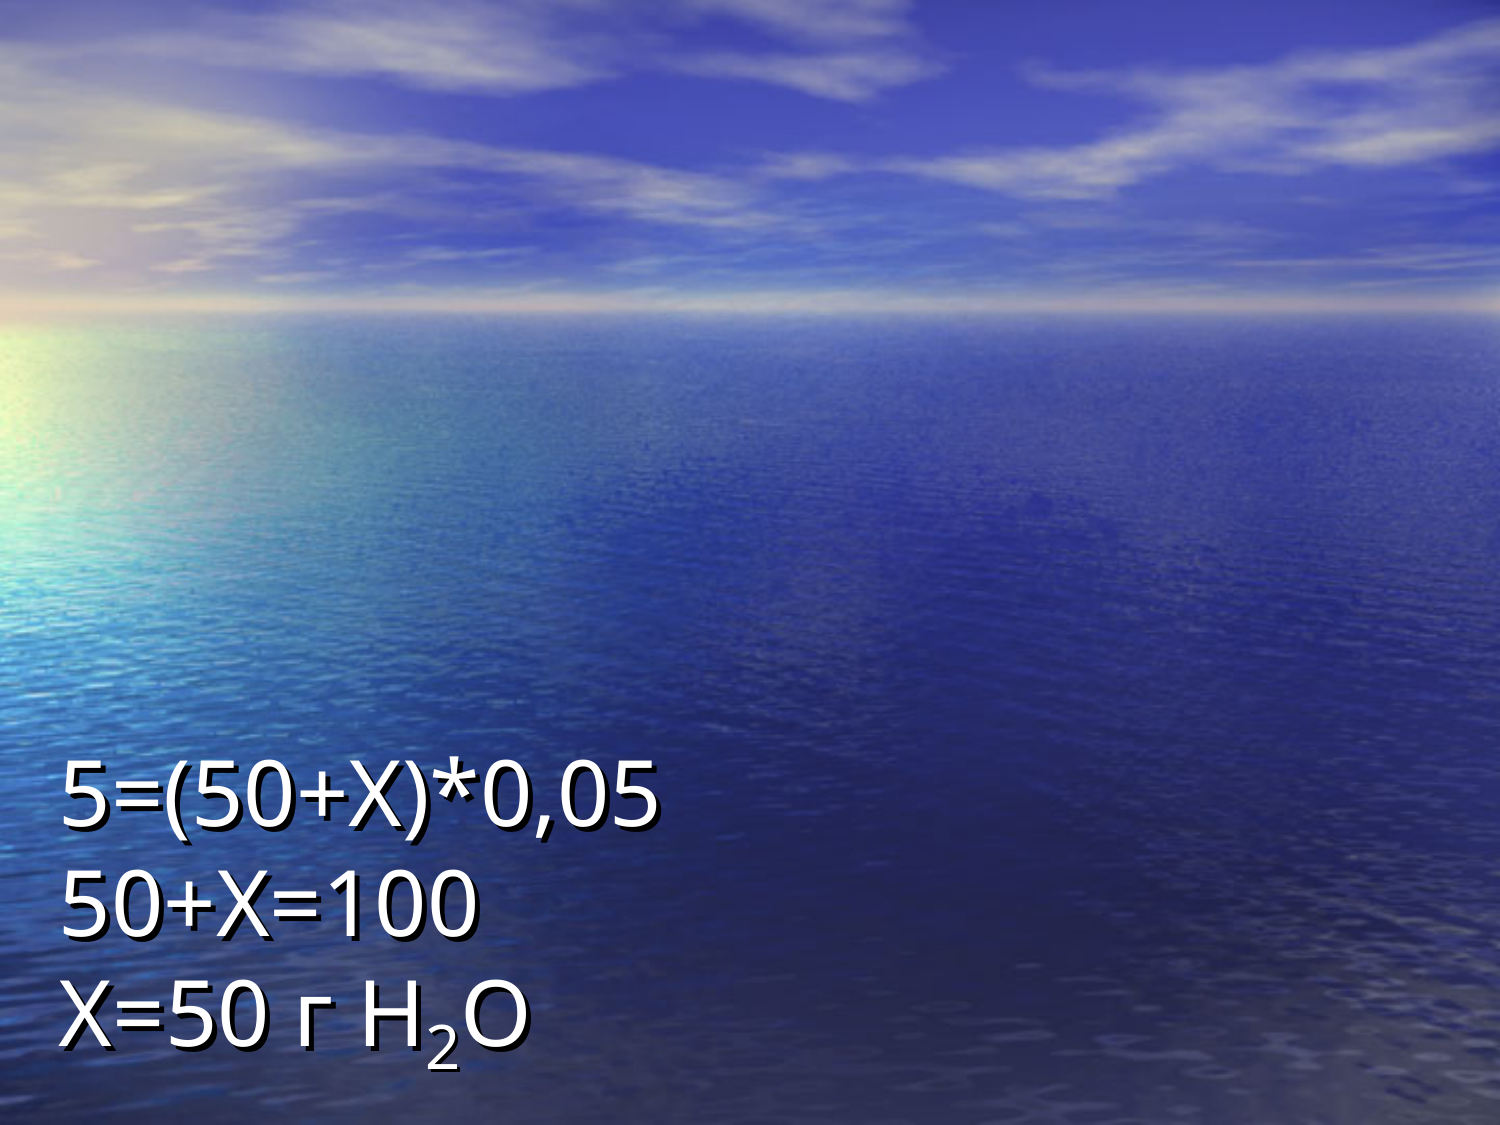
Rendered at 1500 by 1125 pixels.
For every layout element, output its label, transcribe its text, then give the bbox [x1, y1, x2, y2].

title 5=(50+Х)*0,05 50+Х=100 Х=50 г Н2O [59, 726, 1410, 1090]
